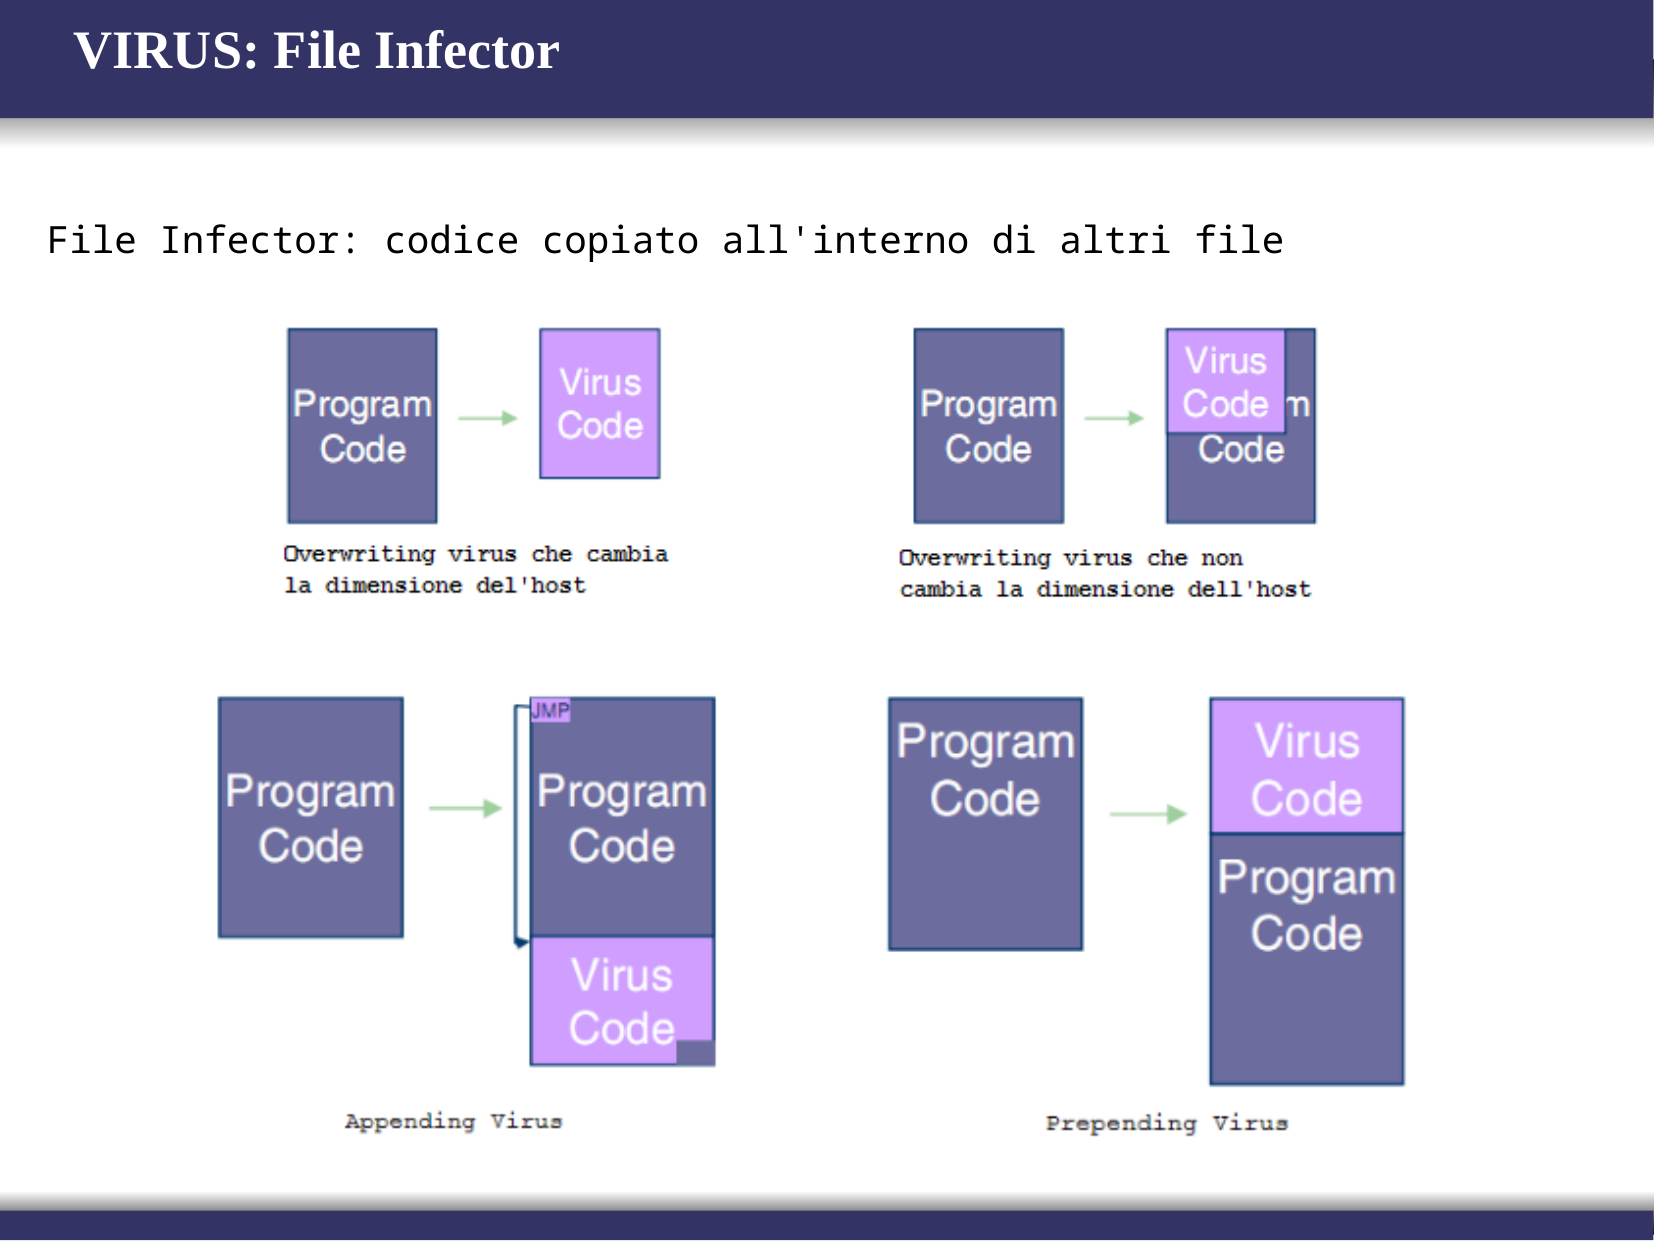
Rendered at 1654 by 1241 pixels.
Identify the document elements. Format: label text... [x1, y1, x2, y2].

picture [177, 303, 1418, 1152]
text_box [0, 0, 1654, 148]
text_box [0, 1192, 1654, 1241]
text_box VIRUS: File Infector [59, 12, 577, 89]
text_box File Infector: codice copiato all'interno di altri file [32, 206, 1300, 259]
